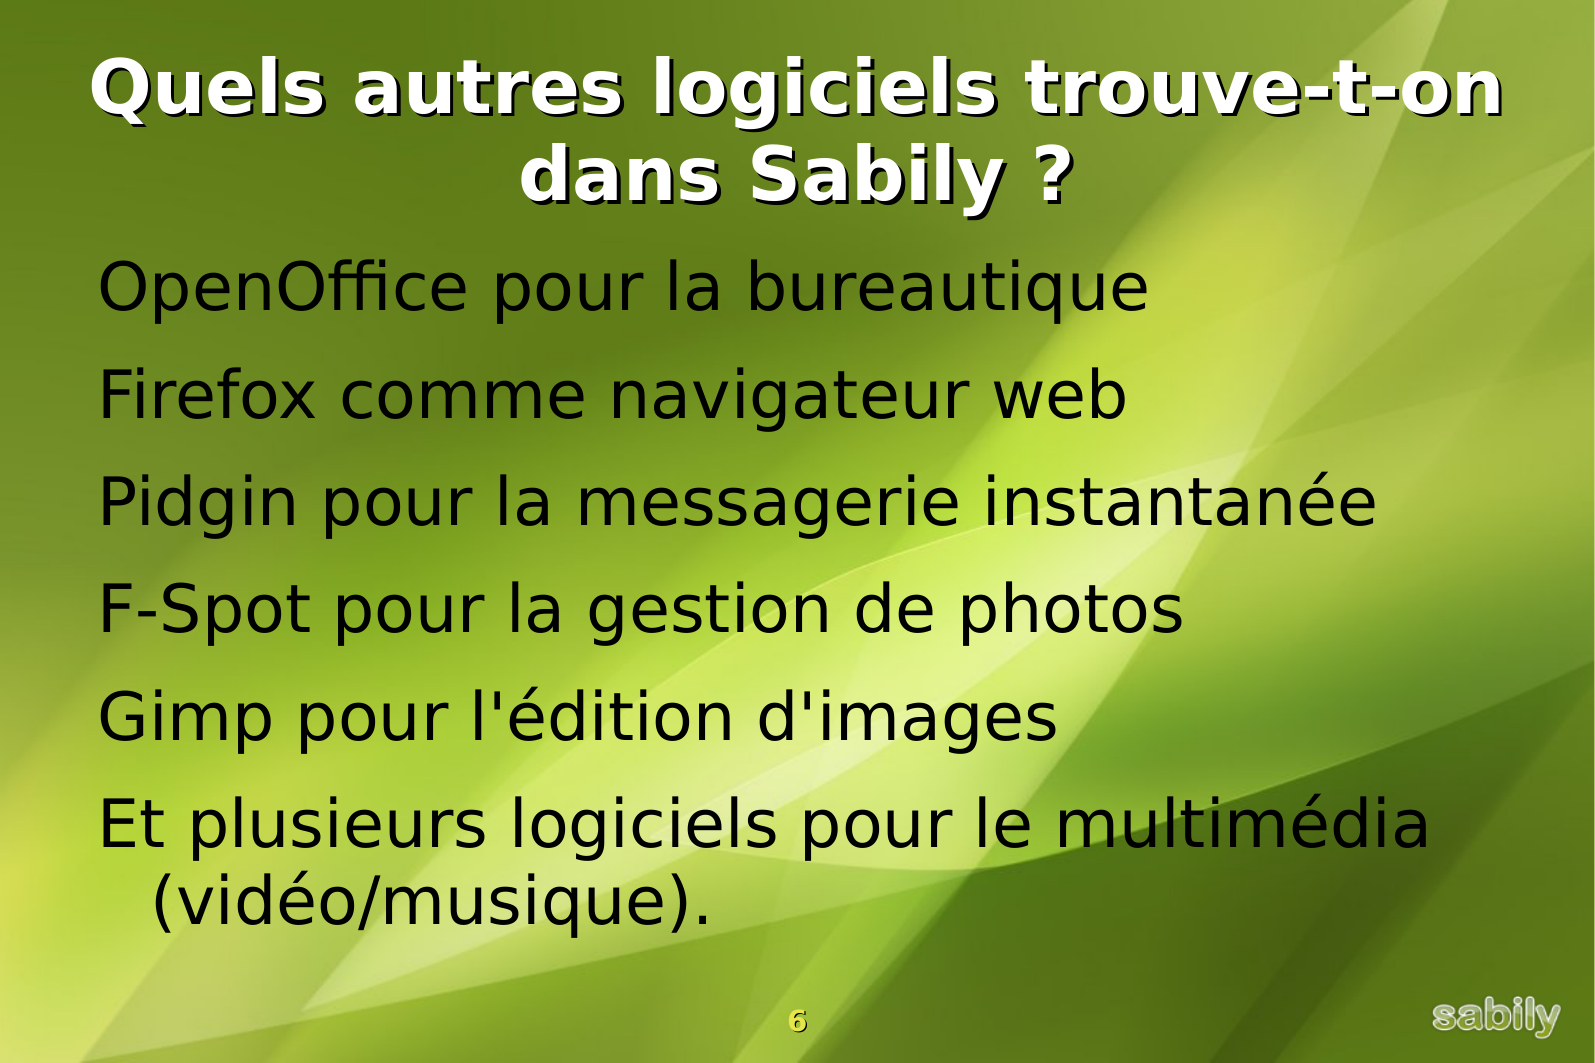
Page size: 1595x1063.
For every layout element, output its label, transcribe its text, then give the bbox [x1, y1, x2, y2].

list OpenOffice pour la bureautique Firefox comme navigateur web Pidgin pour la messagerie instantanée F-Spot pour la gestion de photos Gimp pour l'édition d'images Et plusieurs logiciels pour le multimédia (vidéo/musique). [79, 248, 1515, 941]
title Quels autres logiciels trouve-t-on dans Sabily ? [79, 43, 1515, 219]
picture [0, 0, 1595, 1063]
